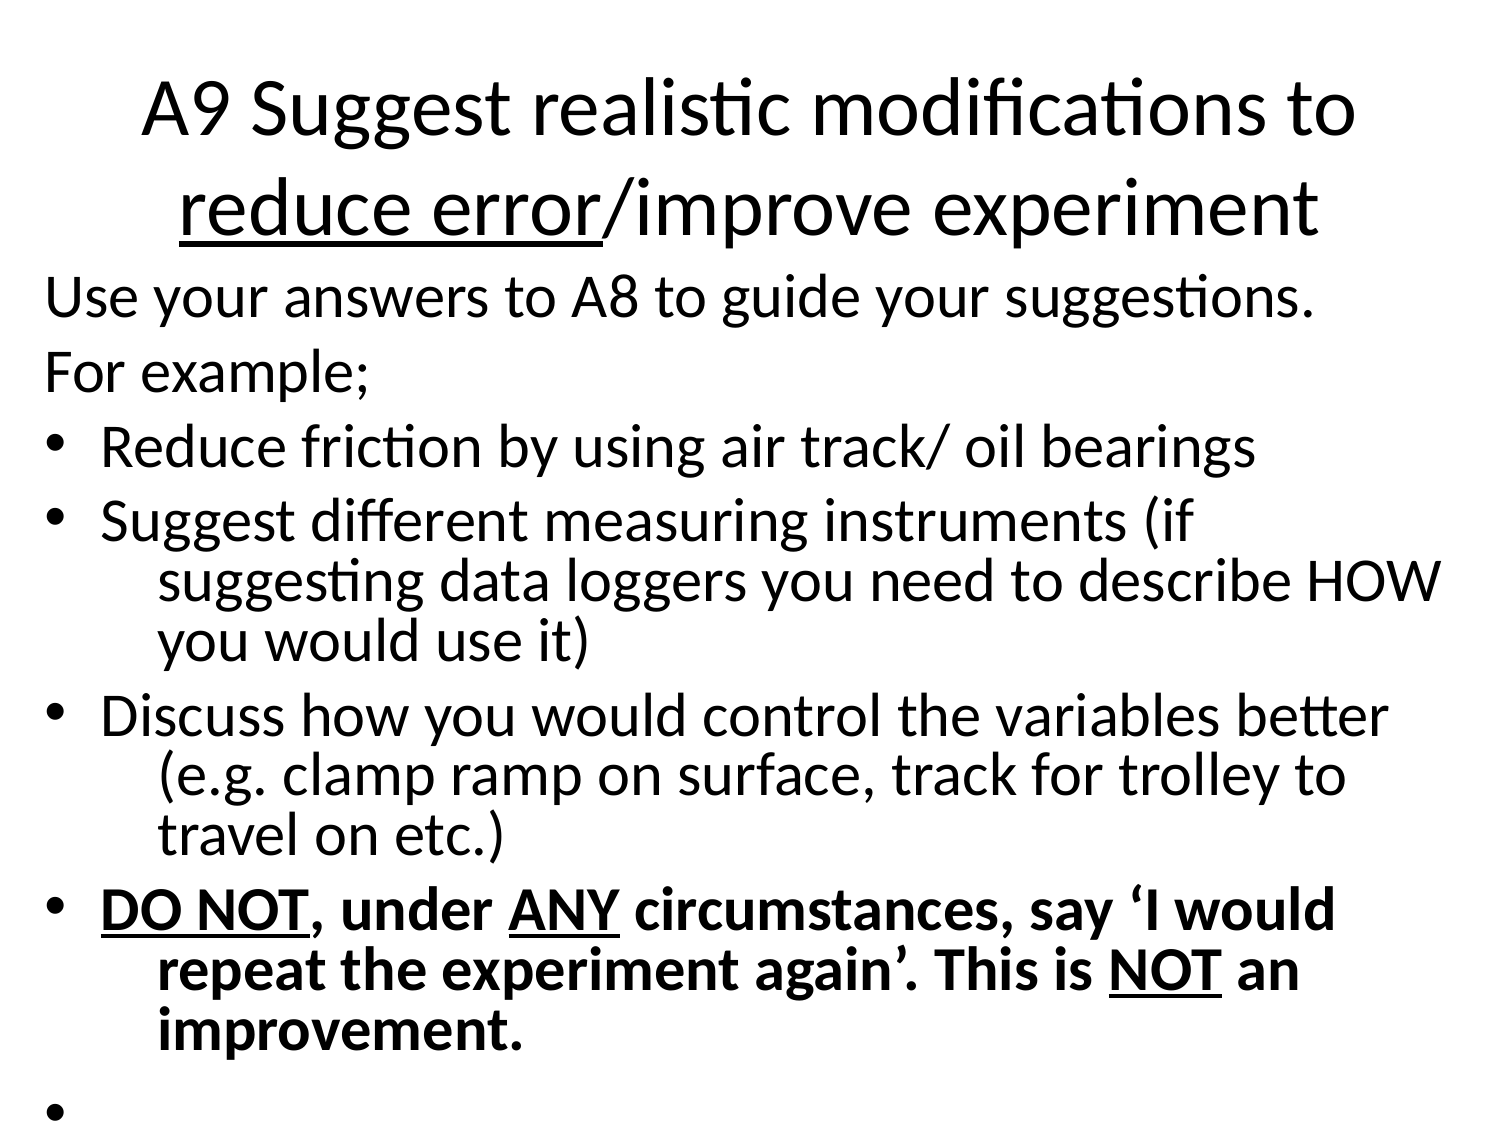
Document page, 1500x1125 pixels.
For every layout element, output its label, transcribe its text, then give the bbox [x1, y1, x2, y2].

list Use your answers to A8 to guide your suggestions. For example; Reduce friction by using air track/ oil bearings Suggest different measuring instruments (if suggesting data loggers you need to describe HOW you would use it) Discuss how you would control the variables better (e.g. clamp ramp on surface, track for trolley to travel on etc.) DO NOT, under ANY circumstances, say ‘I would repeat the experiment again’. This is NOT an improvement. [29, 262, 1471, 1083]
title A9 Suggest realistic modifications to reduce error/improve experiment [75, 45, 1426, 233]
